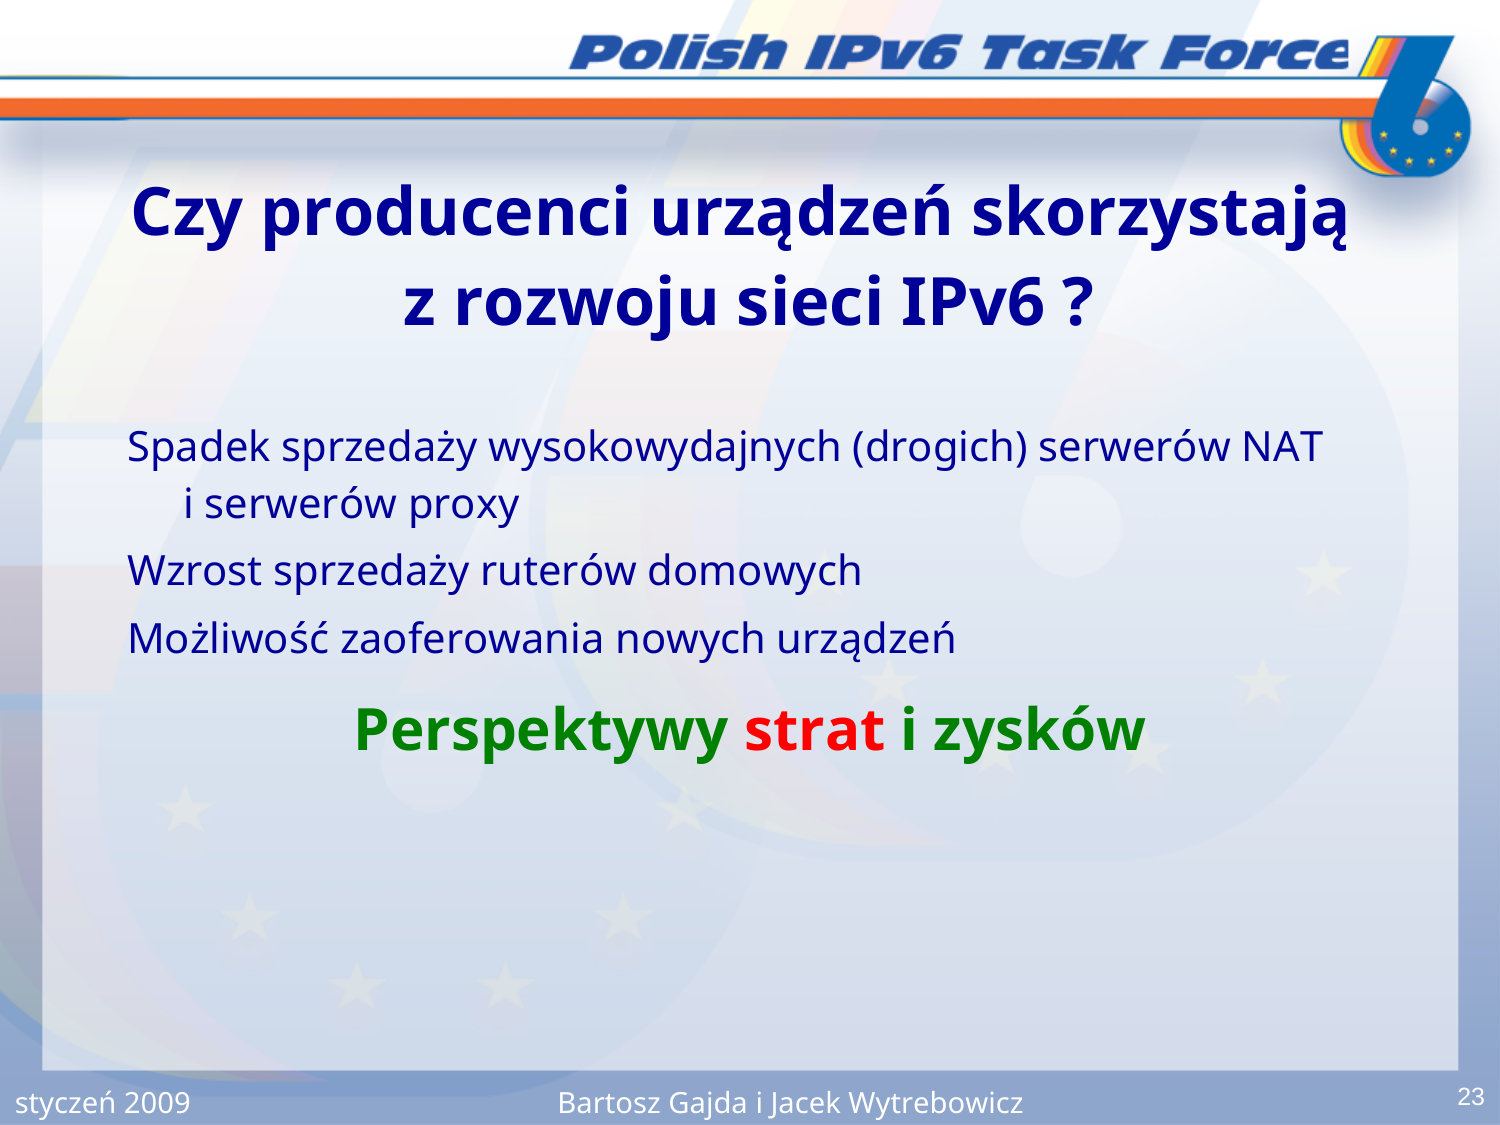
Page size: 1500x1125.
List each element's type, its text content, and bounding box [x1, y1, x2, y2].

list Spadek sprzedaży wysokowydajnych (drogich) serwerów NAT i serwerów proxy Wzrost sprzedaży ruterów domowych Możliwość zaoferowania nowych urządzeń Perspektywy strat i zysków [112, 408, 1388, 1001]
title Czy producenci urządzeń skorzystają z rozwoju sieci IPv6 ? [112, 160, 1388, 349]
picture [0, 0, 1500, 1125]
